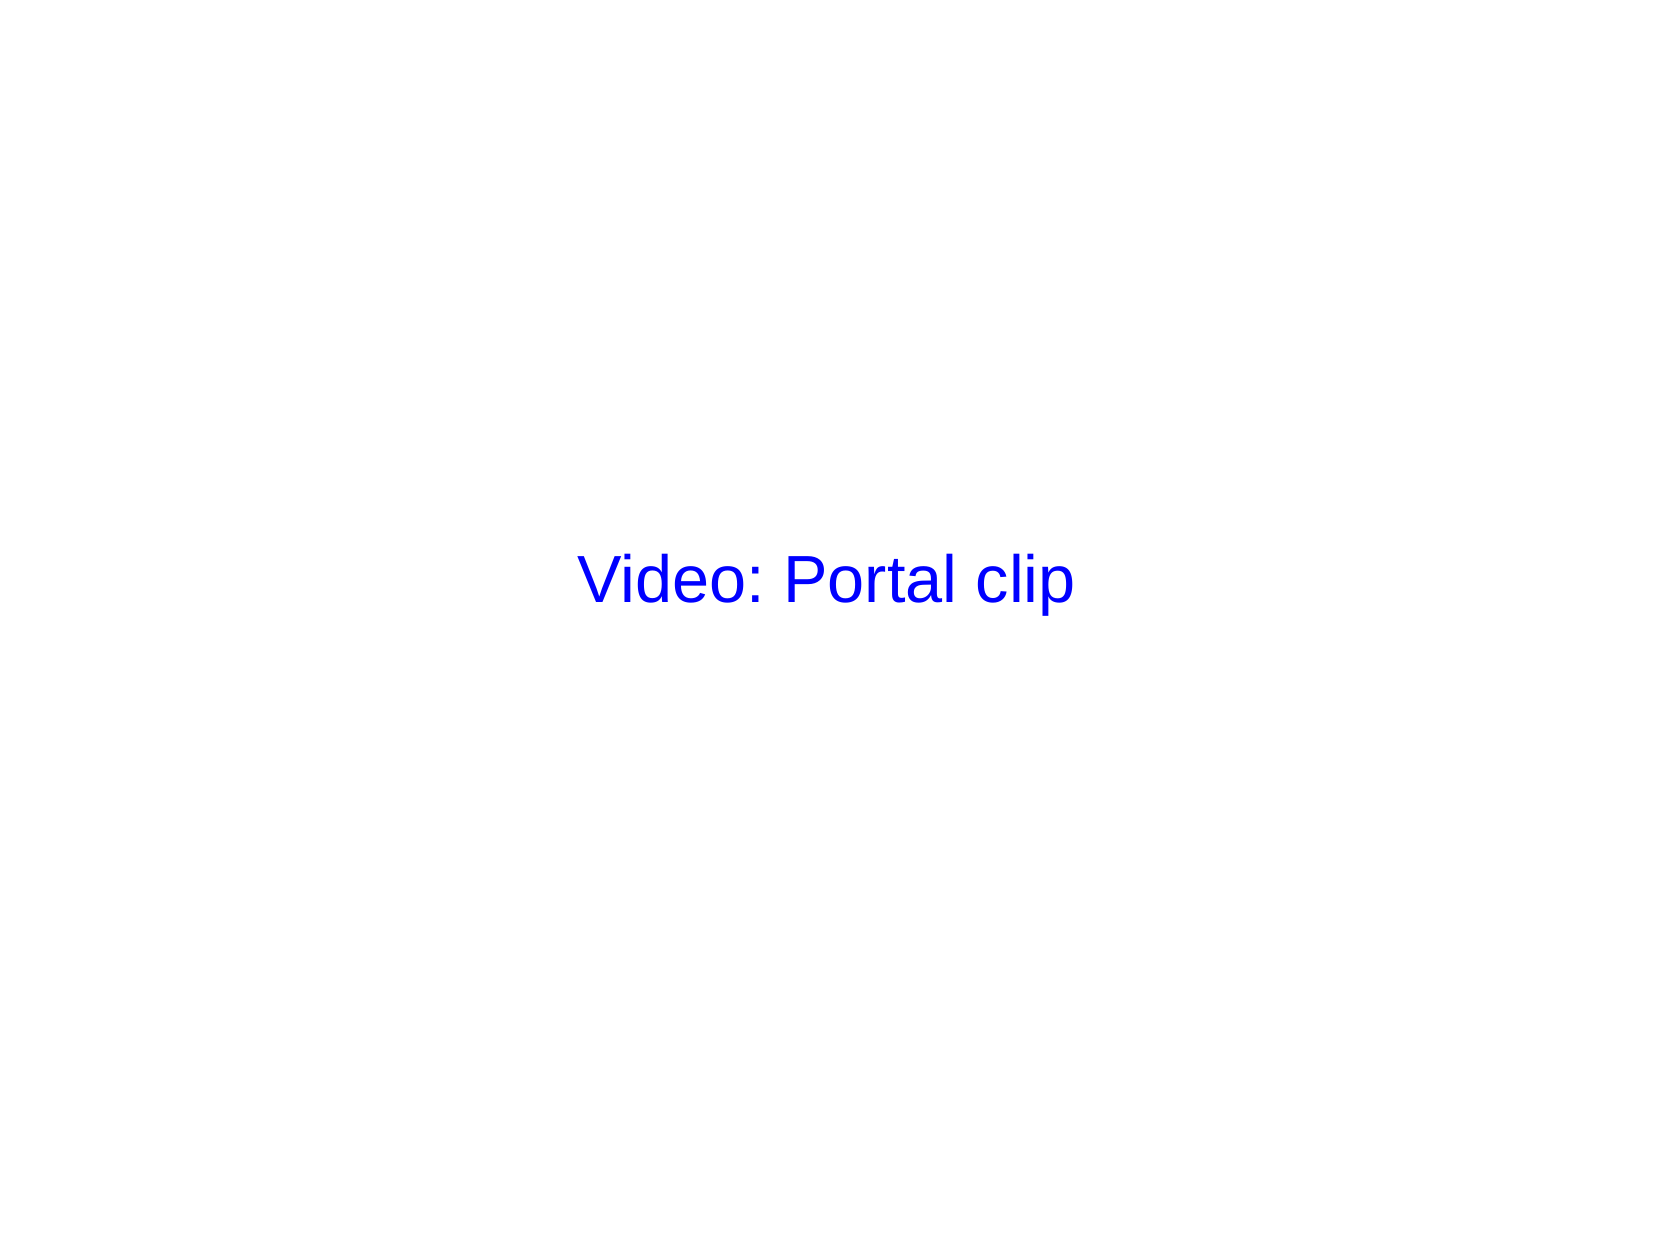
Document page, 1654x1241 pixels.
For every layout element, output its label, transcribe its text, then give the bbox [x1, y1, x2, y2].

subtitle Video: Portal clip [82, 49, 1571, 1109]
